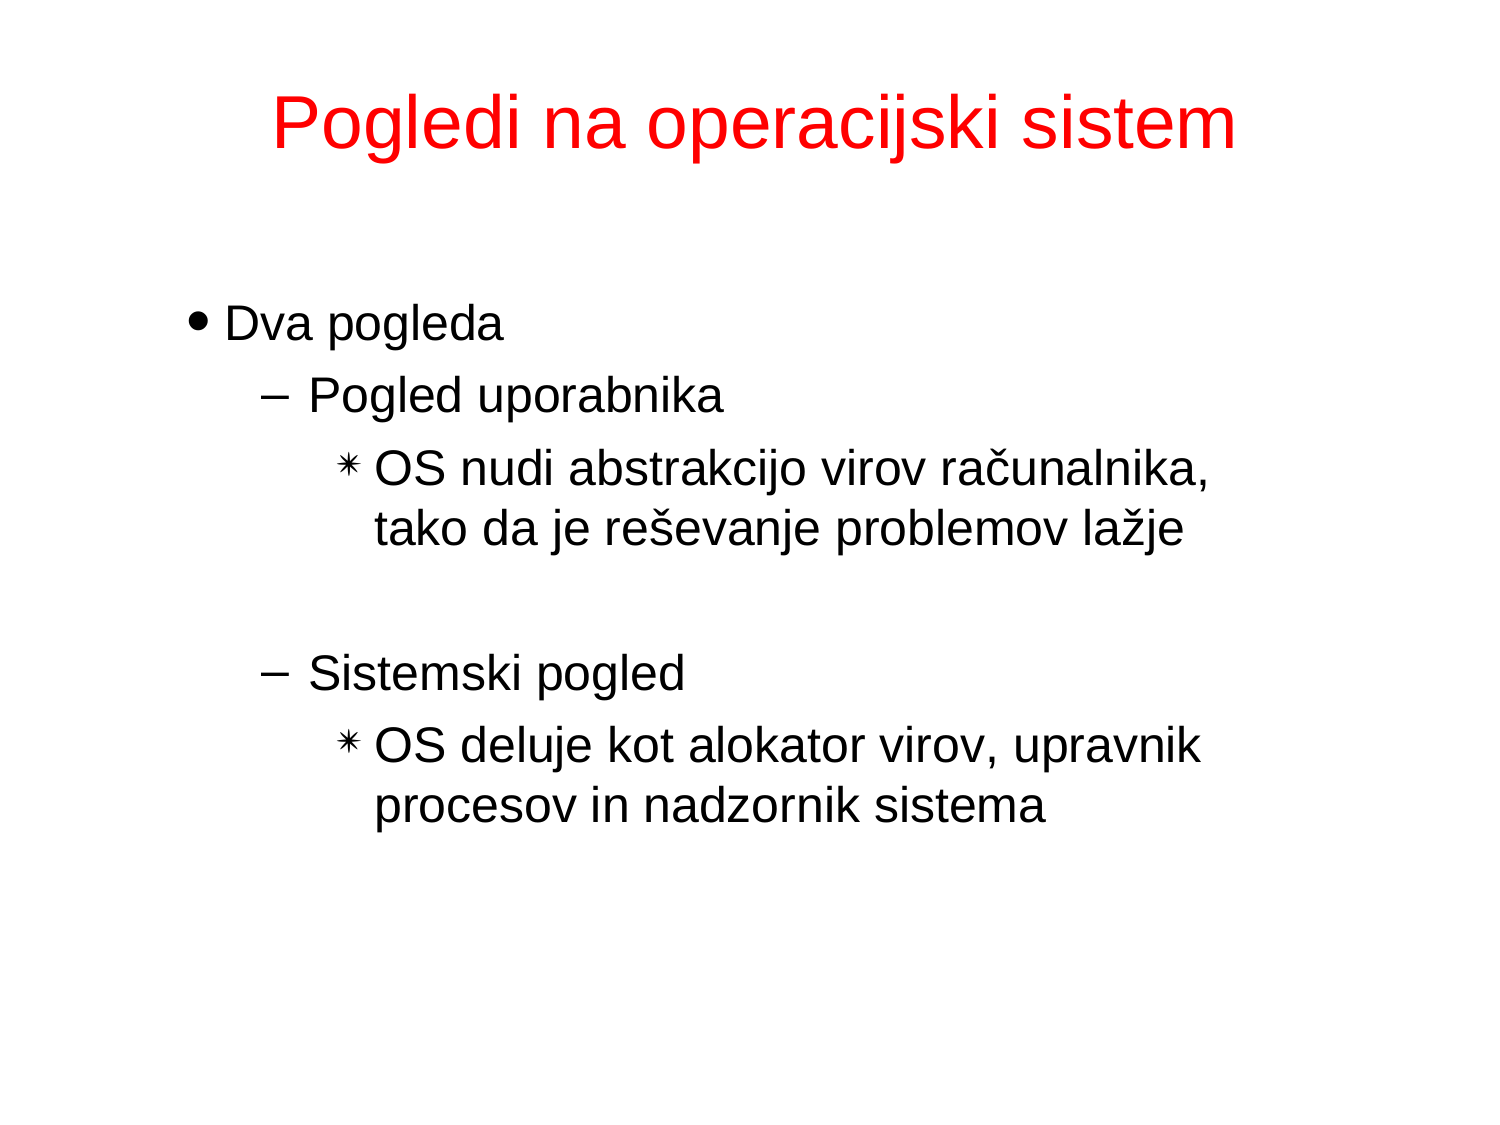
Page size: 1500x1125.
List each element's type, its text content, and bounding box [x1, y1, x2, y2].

list Dva pogleda Pogled uporabnika OS nudi abstrakcijo virov računalnika, tako da je reševanje problemov lažje Sistemski pogled OS deluje kot alokator virov, upravnik procesov in nadzornik sistema [171, 282, 1325, 958]
title Pogledi na operacijski sistem [190, 66, 1321, 172]
